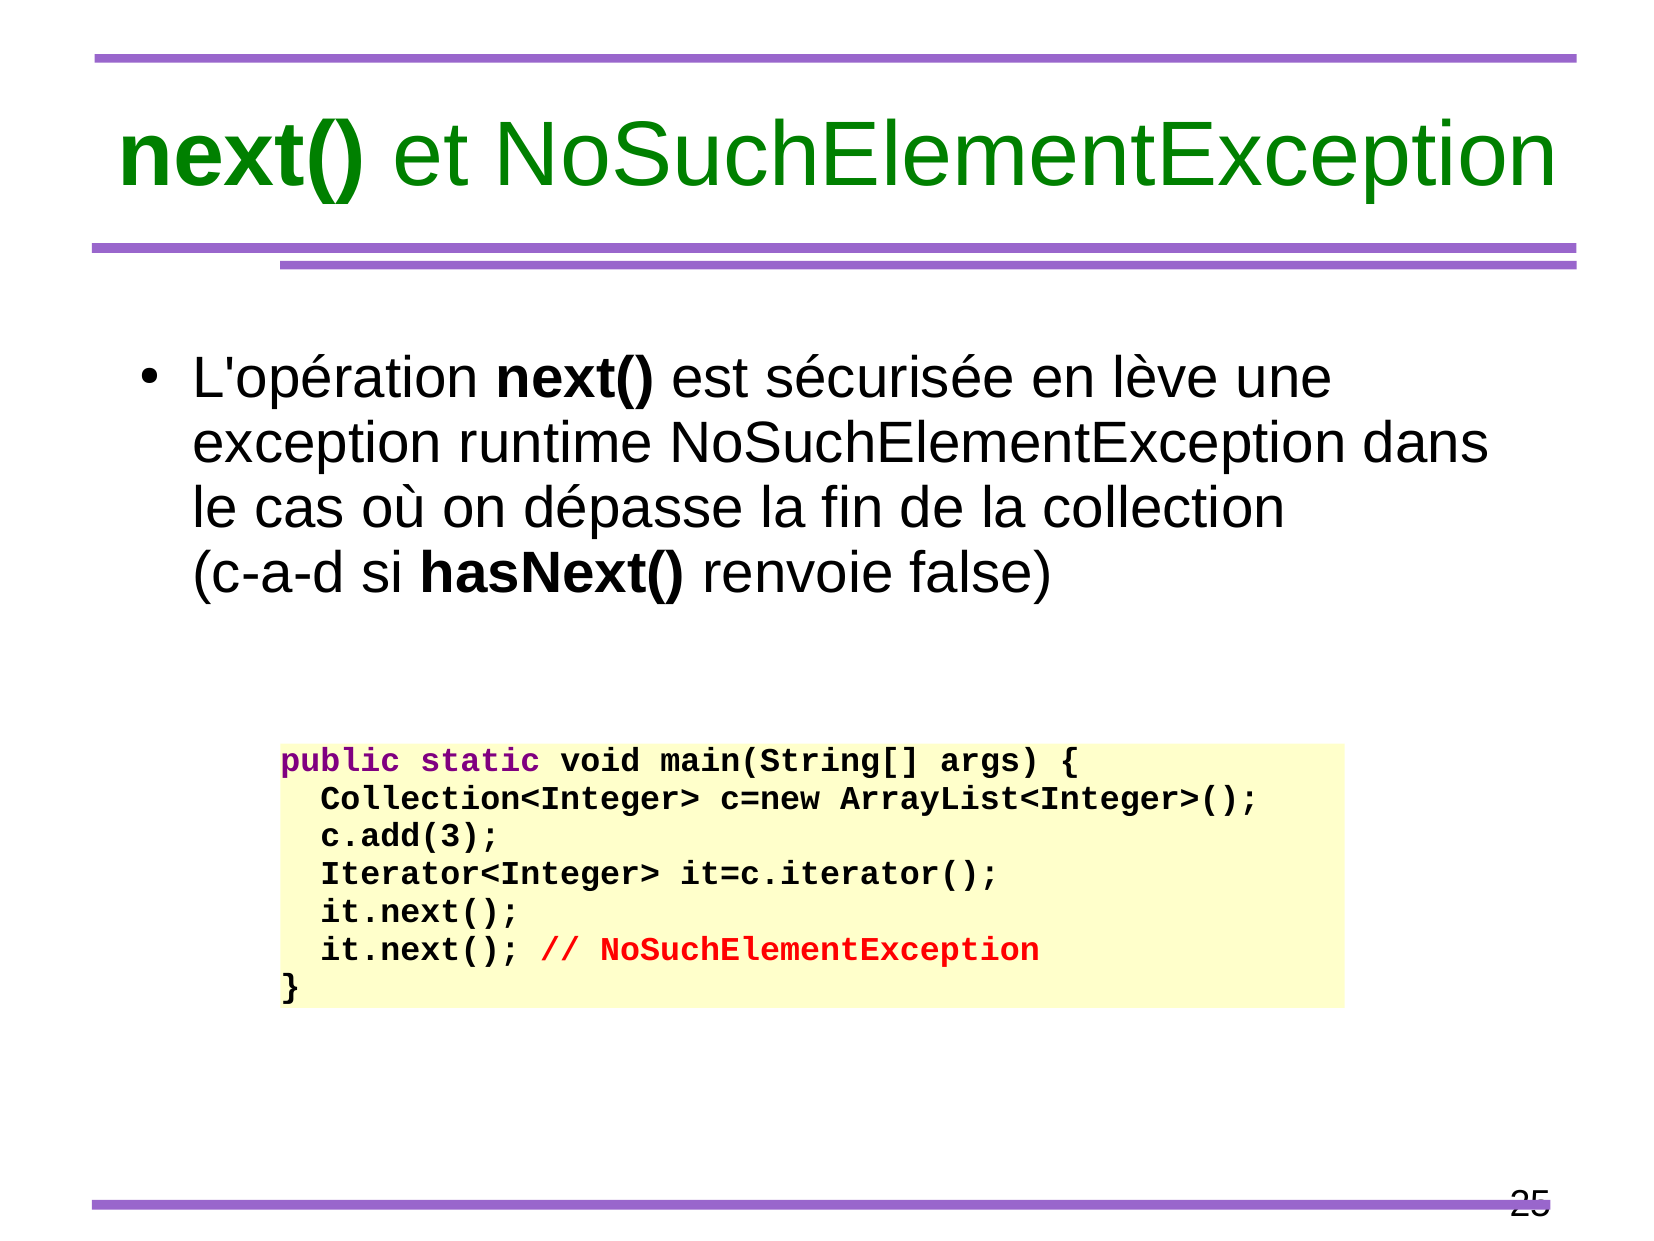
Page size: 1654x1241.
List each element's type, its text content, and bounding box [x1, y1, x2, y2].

list L'opération next() est sécurisée en lève une exception runtime NoSuchElementException dans le cas où on dépasse la fin de la collection (c-a-d si hasNext() renvoie false) [121, 344, 1534, 605]
text_box public static void main(String[] args) { Collection<Integer> c=new ArrayList<Integer>(); c.add(3); Iterator<Integer> it=c.iterator(); it.next(); it.next(); // NoSuchElementException } [280, 743, 1345, 1008]
title next() et NoSuchElementException [93, 49, 1561, 257]
